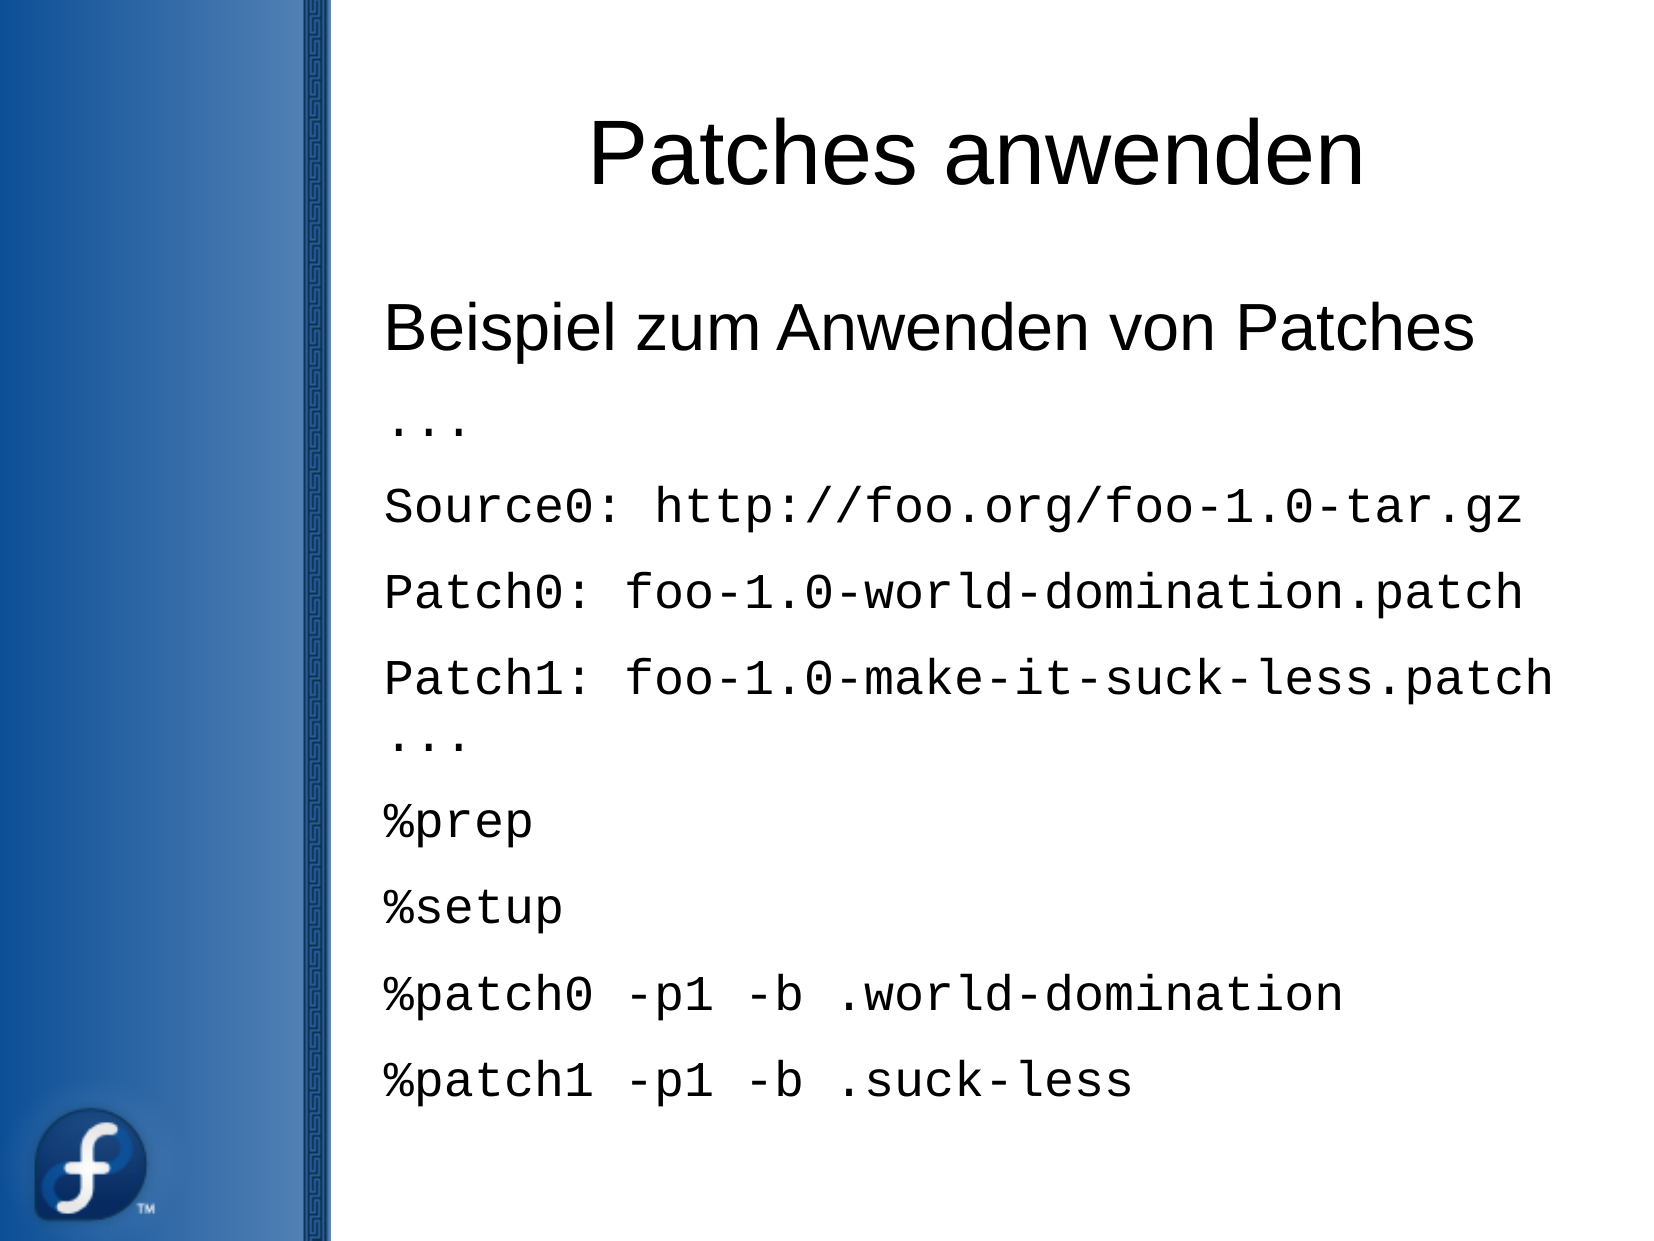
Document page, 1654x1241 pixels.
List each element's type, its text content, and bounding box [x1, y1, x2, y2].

title Patches anwenden [383, 49, 1571, 257]
list Beispiel zum Anwenden von Patches ... Source0: http://foo.org/foo-1.0-tar.gz Patch0: foo-1.0-world-domination.patch Patch1: foo-1.0-make-it-suck-less.patch ... %prep %setup %patch0 -p1 -b .world-domination %patch1 -p1 -b .suck-less [383, 290, 1571, 1112]
picture [0, 0, 331, 1241]
